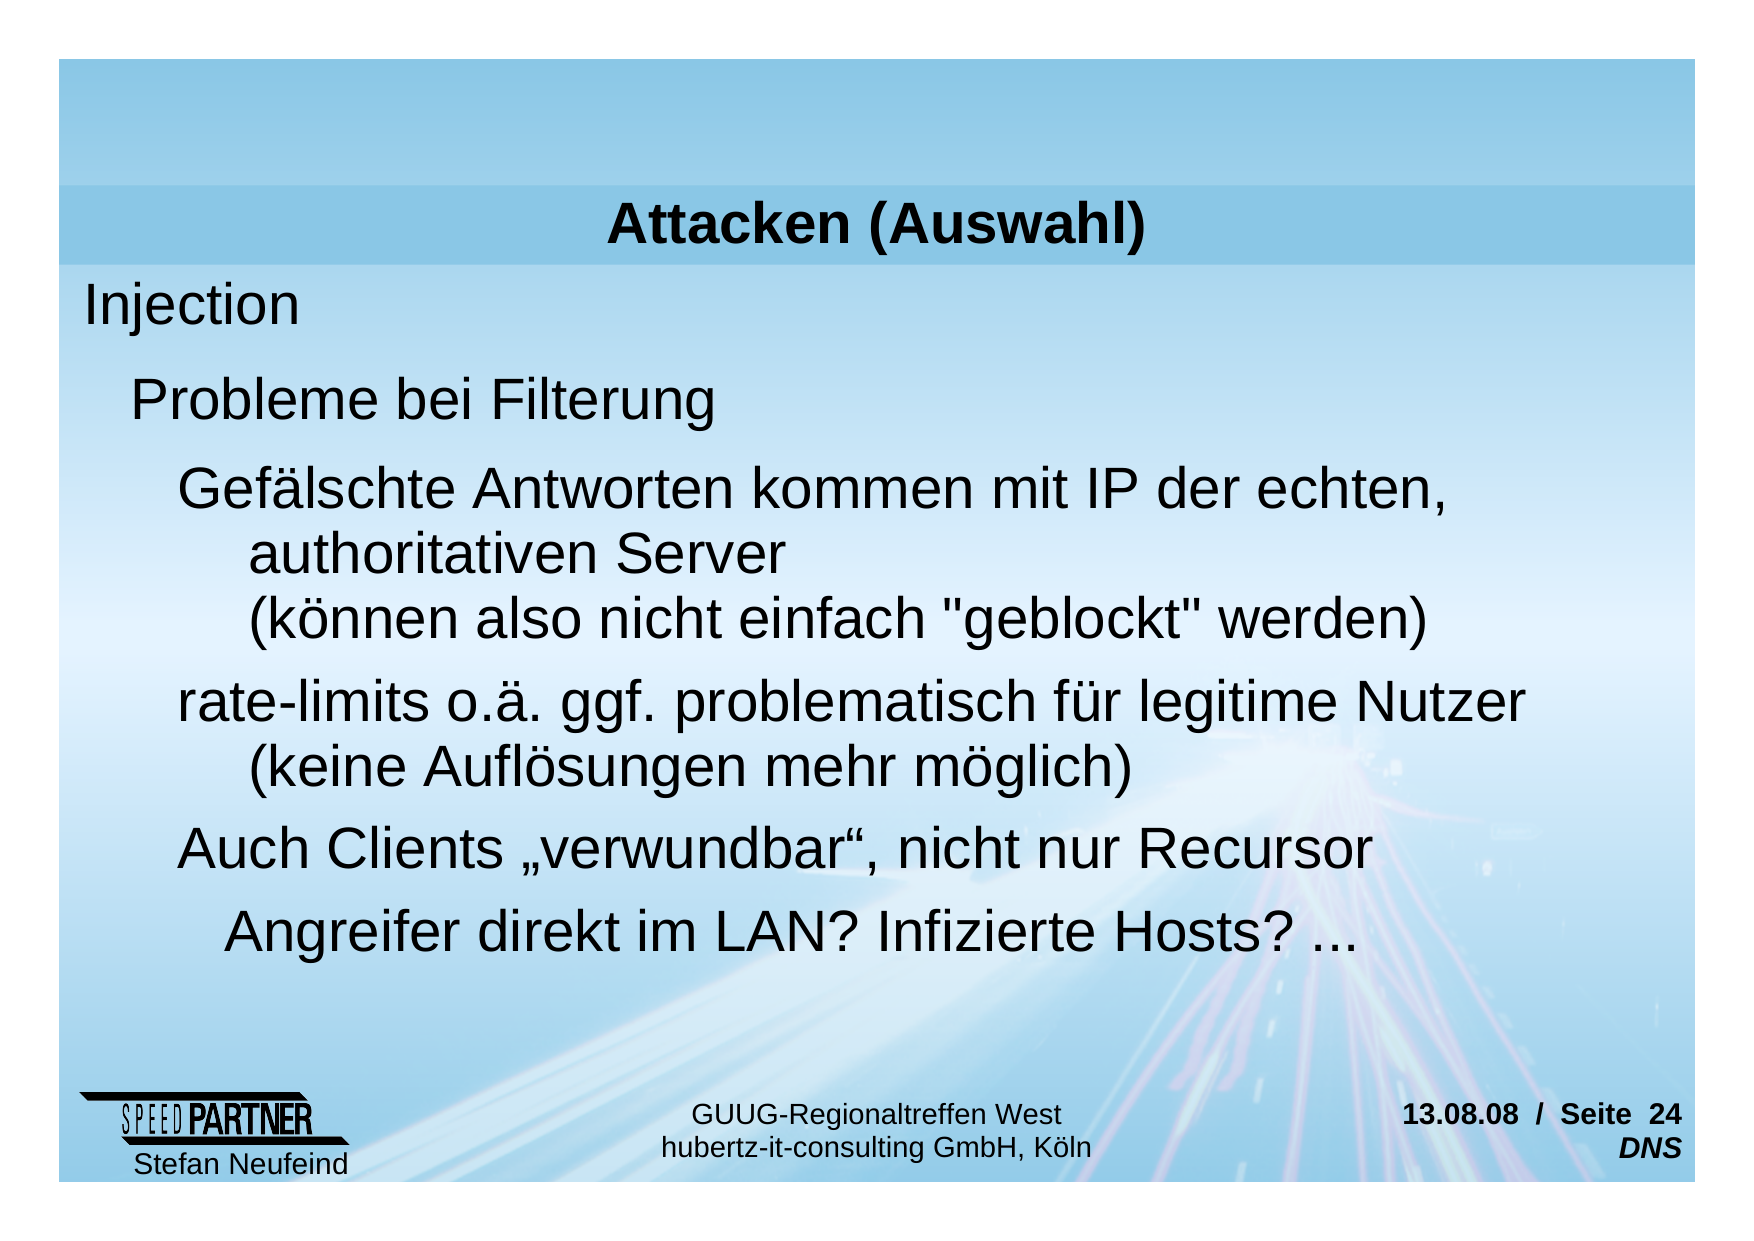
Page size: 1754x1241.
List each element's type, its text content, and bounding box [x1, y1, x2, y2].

title Attacken (Auswahl) [59, 191, 1695, 257]
picture [59, 265, 1695, 1182]
list Injection Probleme bei Filterung Gefälschte Antworten kommen mit IP der echten, authoritativen Server (können also nicht einfach "geblockt" werden) rate-limits o.ä. ggf. problematisch für legitime Nutzer (keine Auflösungen mehr möglich) Auch Clients „verwundbar“, nicht nur Recursor Angreifer direkt im LAN? Infizierte Hosts? ... [71, 272, 1695, 1055]
picture [59, 59, 1695, 185]
